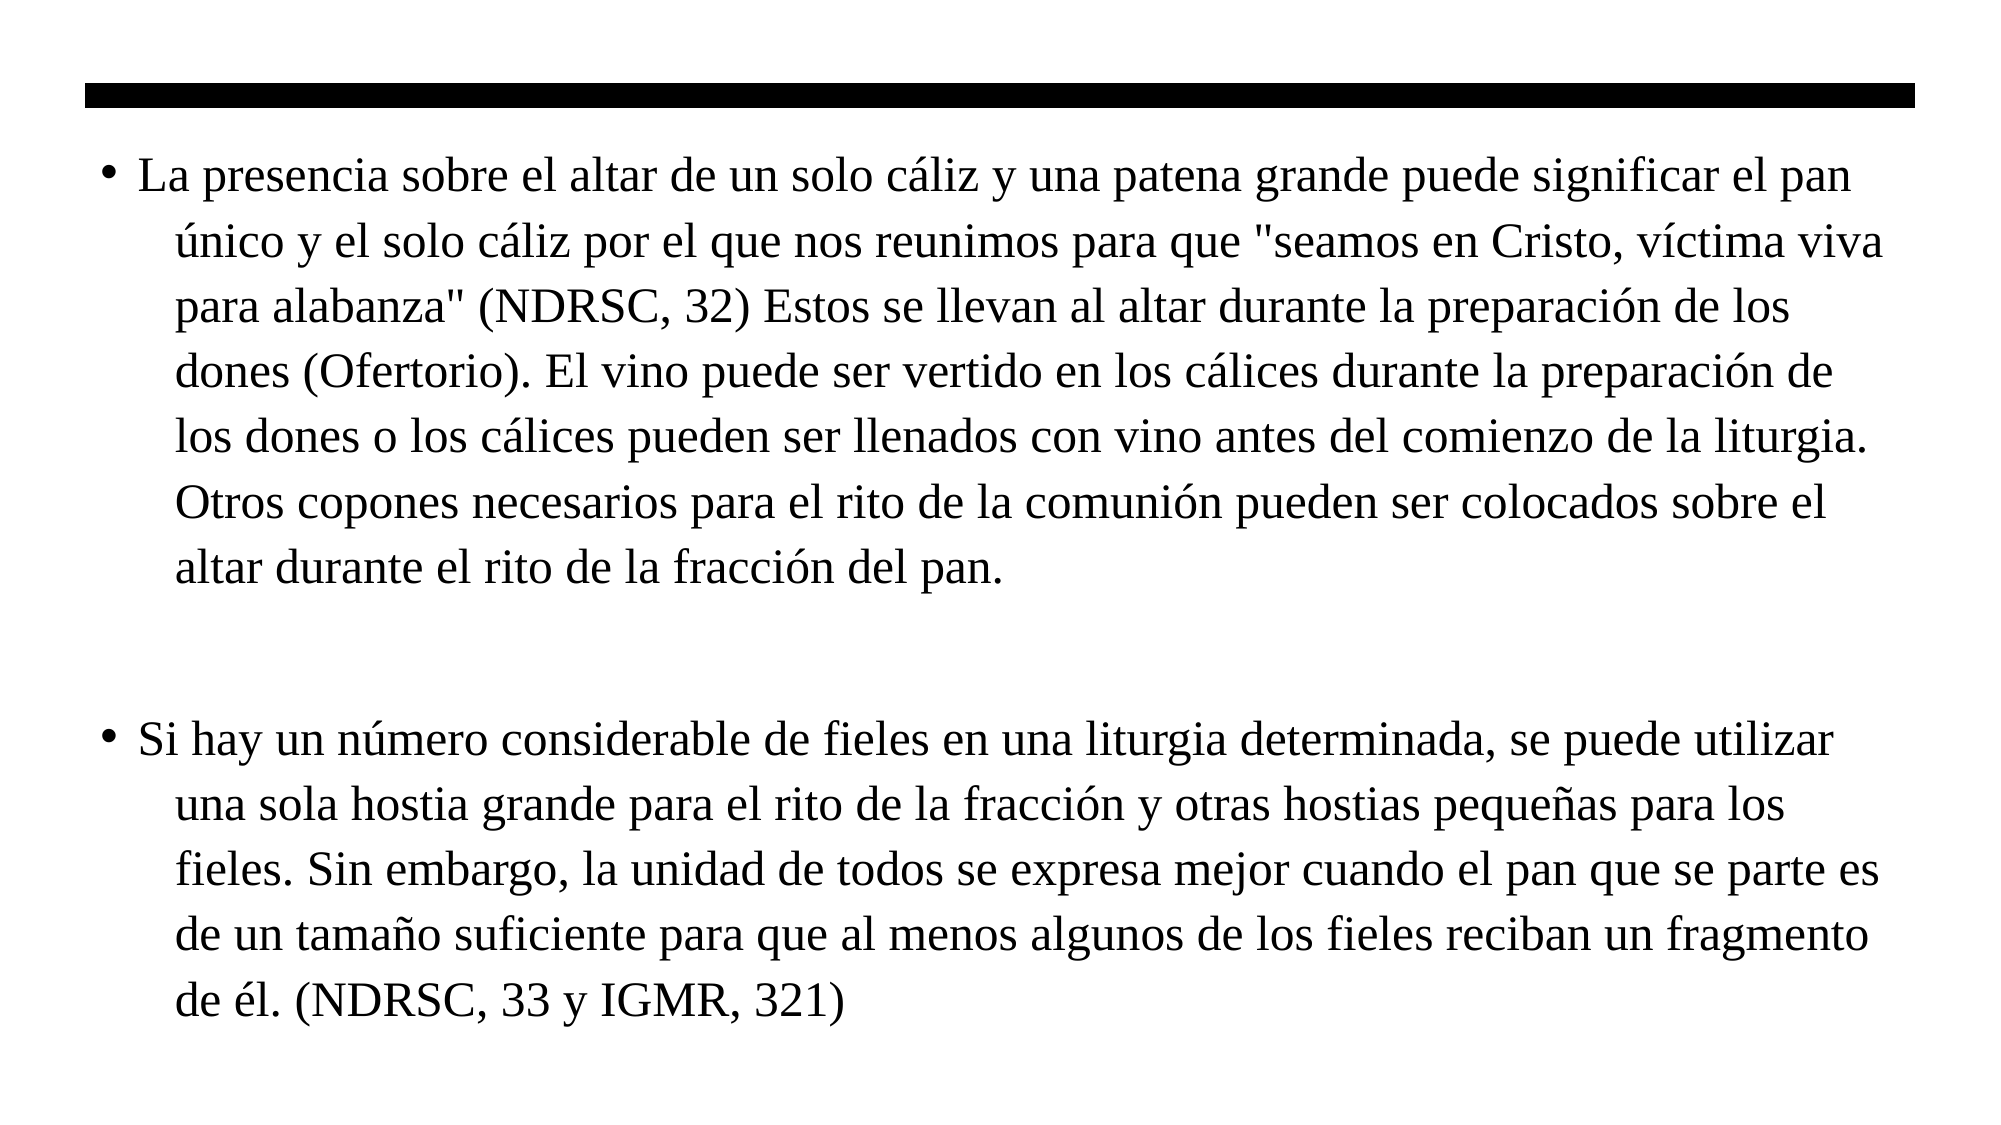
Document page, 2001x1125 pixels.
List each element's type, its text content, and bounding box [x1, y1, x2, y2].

list La presencia sobre el altar de un solo cáliz y una patena grande puede significar el pan único y el solo cáliz por el que nos reunimos para que "seamos en Cristo, víctima viva para alabanza" (NDRSC, 32) Estos se llevan al altar durante la preparación de los dones (Ofertorio). El vino puede ser vertido en los cálices durante la preparación de los dones o los cálices pueden ser llenados con vino antes del comienzo de la liturgia. Otros copones necesarios para el rito de la comunión pueden ser colocados sobre el altar durante el rito de la fracción del pan. Si hay un número considerable de fieles en una liturgia determinada, se puede utilizar una sola hostia grande para el rito de la fracción y otras hostias pequeñas para los fieles. Sin embargo, la unidad de todos se expresa mejor cuando el pan que se parte es de un tamaño suficiente para que al menos algunos de los fieles reciban un fragmento de él. (NDRSC, 33 y IGMR, 321) [85, 128, 1916, 1042]
